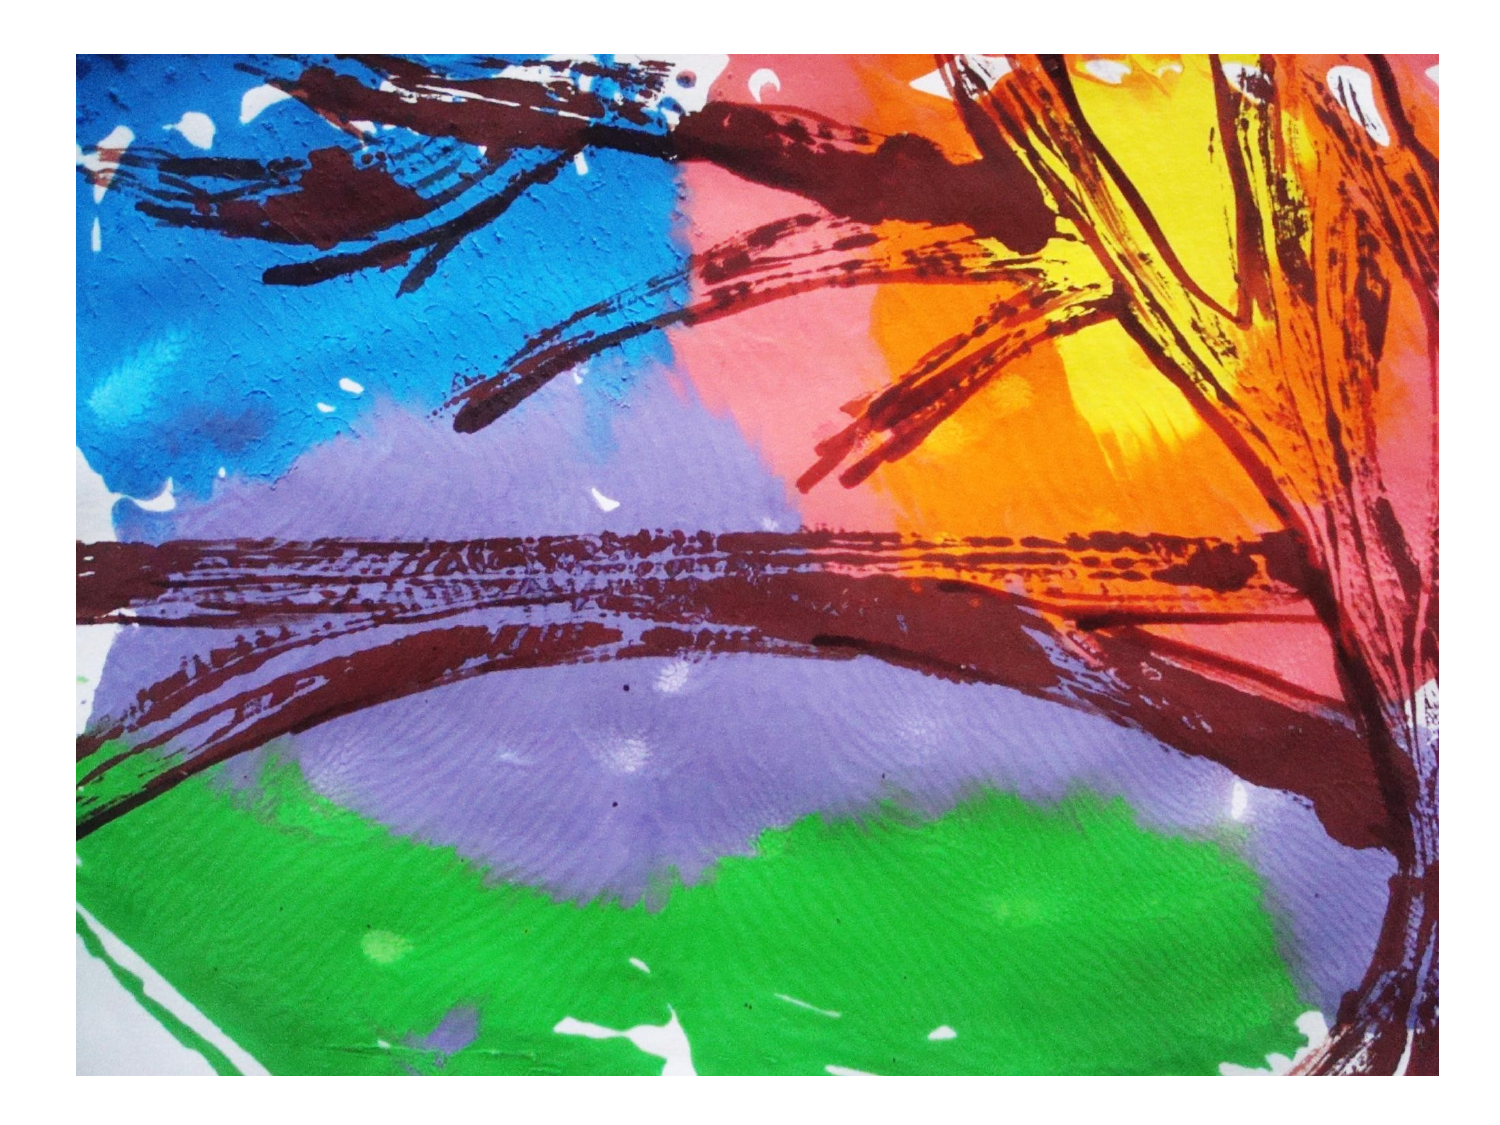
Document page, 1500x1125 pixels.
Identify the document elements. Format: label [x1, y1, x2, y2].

picture [76, 390, 81, 403]
title [75, 45, 1425, 233]
picture [76, 54, 1439, 1076]
